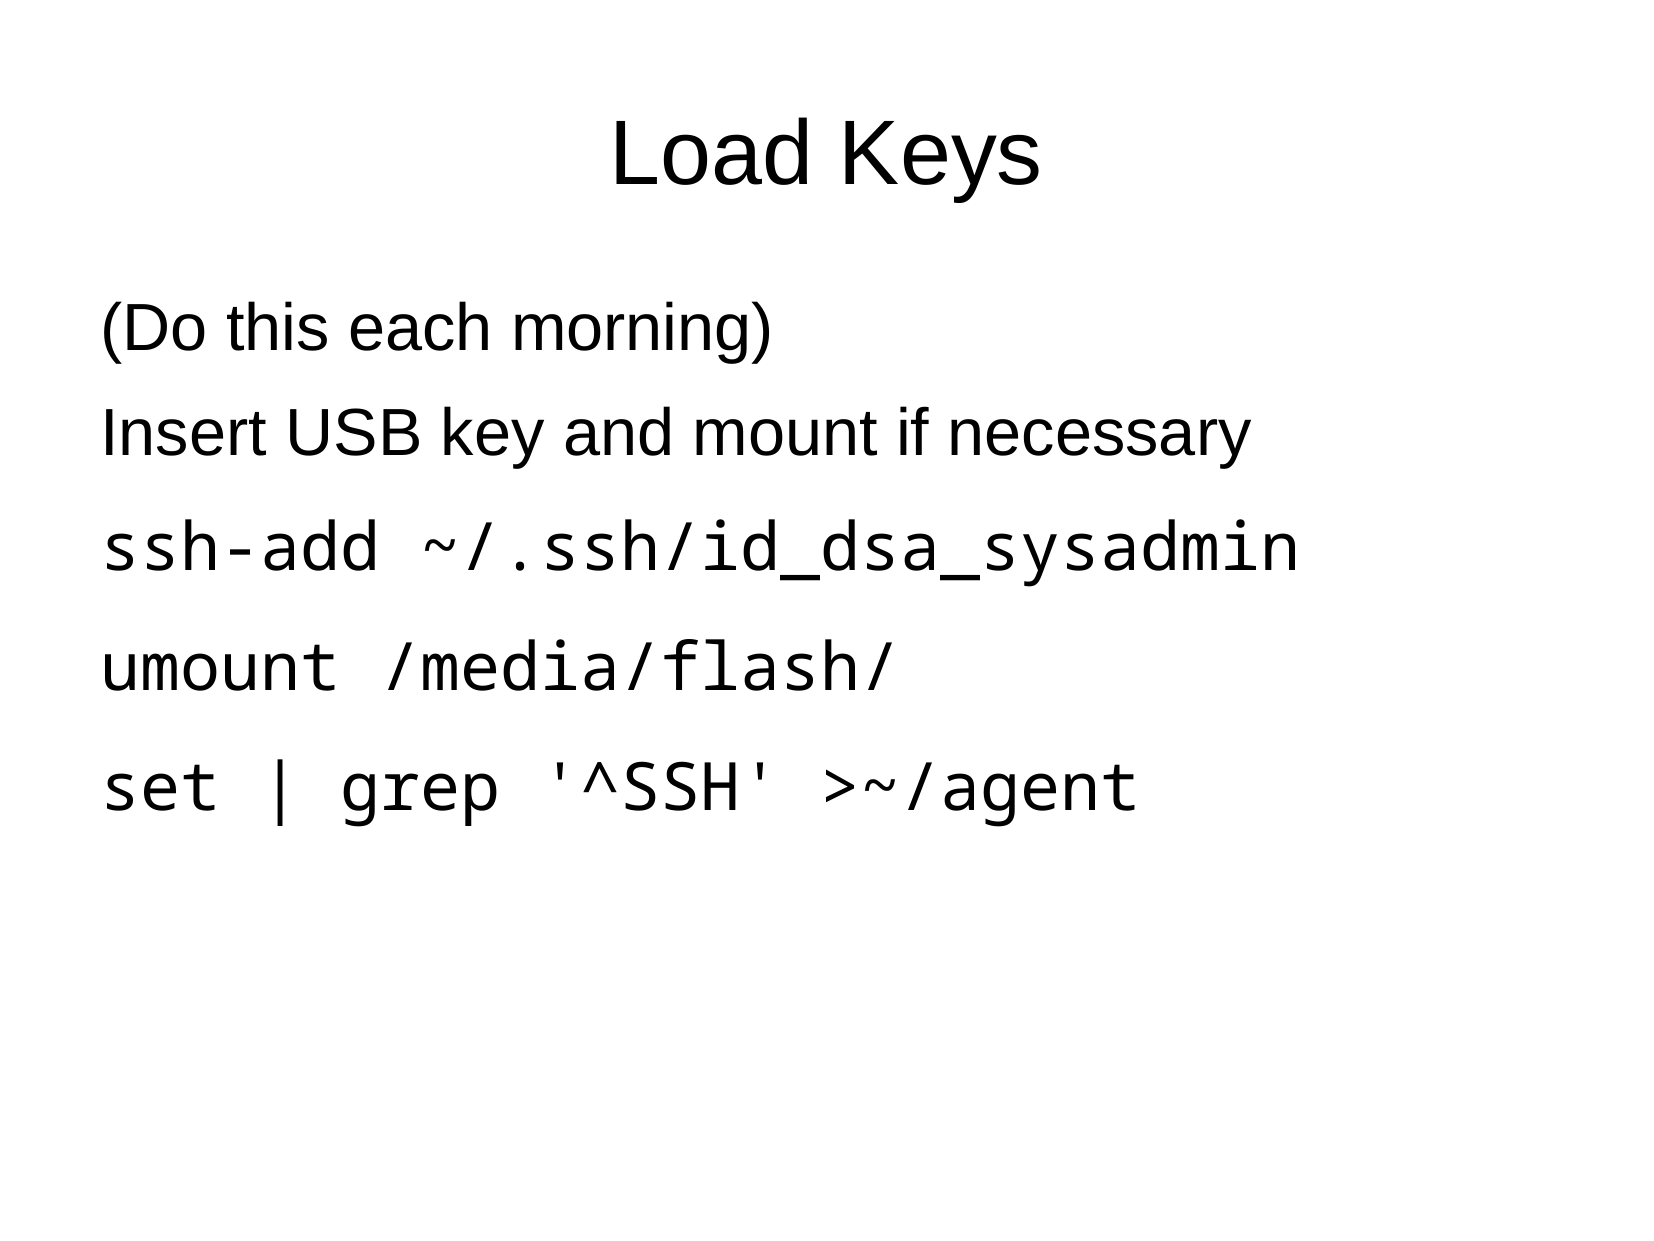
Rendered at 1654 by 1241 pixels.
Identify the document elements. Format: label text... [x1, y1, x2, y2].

list (Do this each morning) Insert USB key and mount if necessary ssh-add ~/.ssh/id_dsa_sysadmin umount /media/flash/ set | grep '^SSH' >~/agent [82, 290, 1571, 1094]
title Load Keys [82, 56, 1571, 250]
